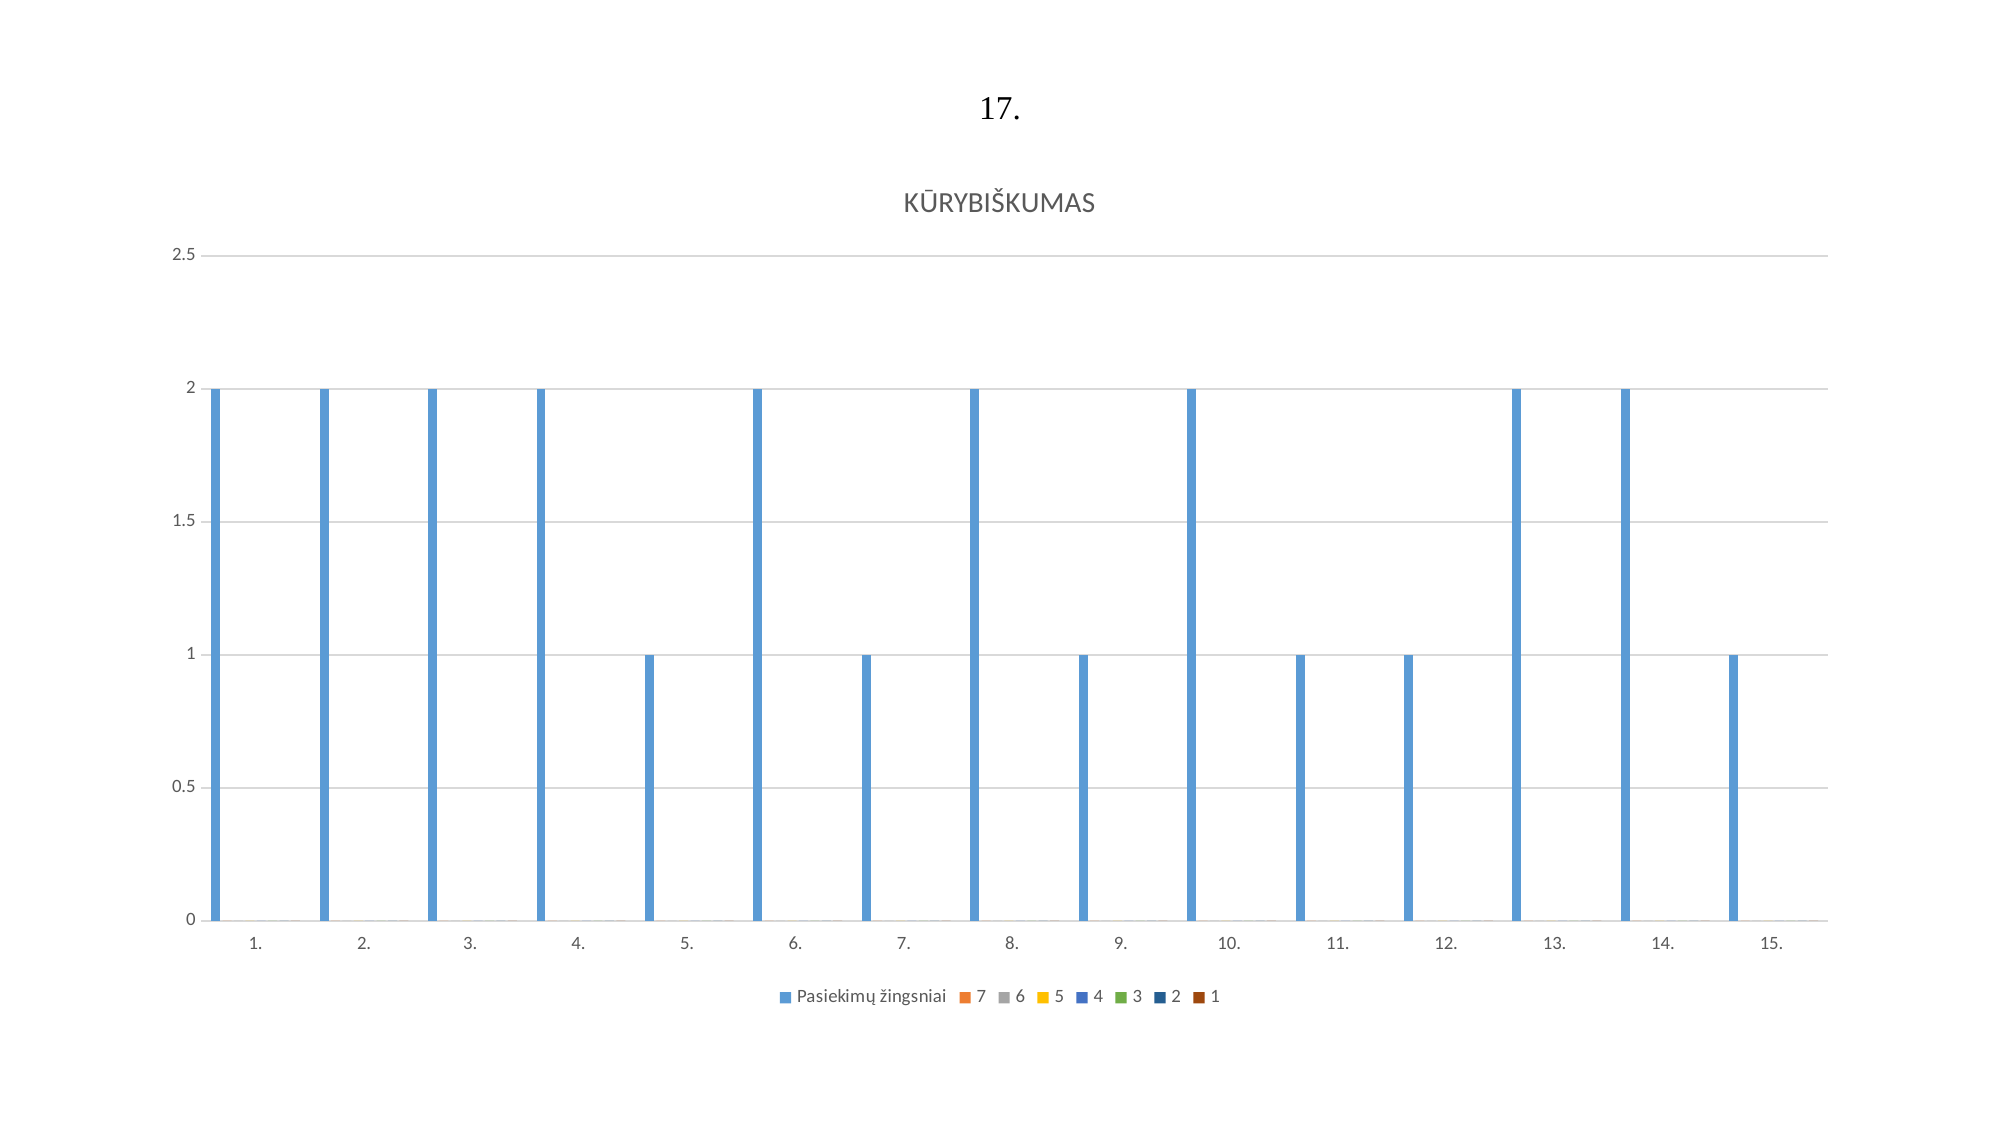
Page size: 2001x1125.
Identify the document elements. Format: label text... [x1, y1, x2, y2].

chart [137, 156, 1863, 1014]
title 17. [137, 59, 1863, 156]
